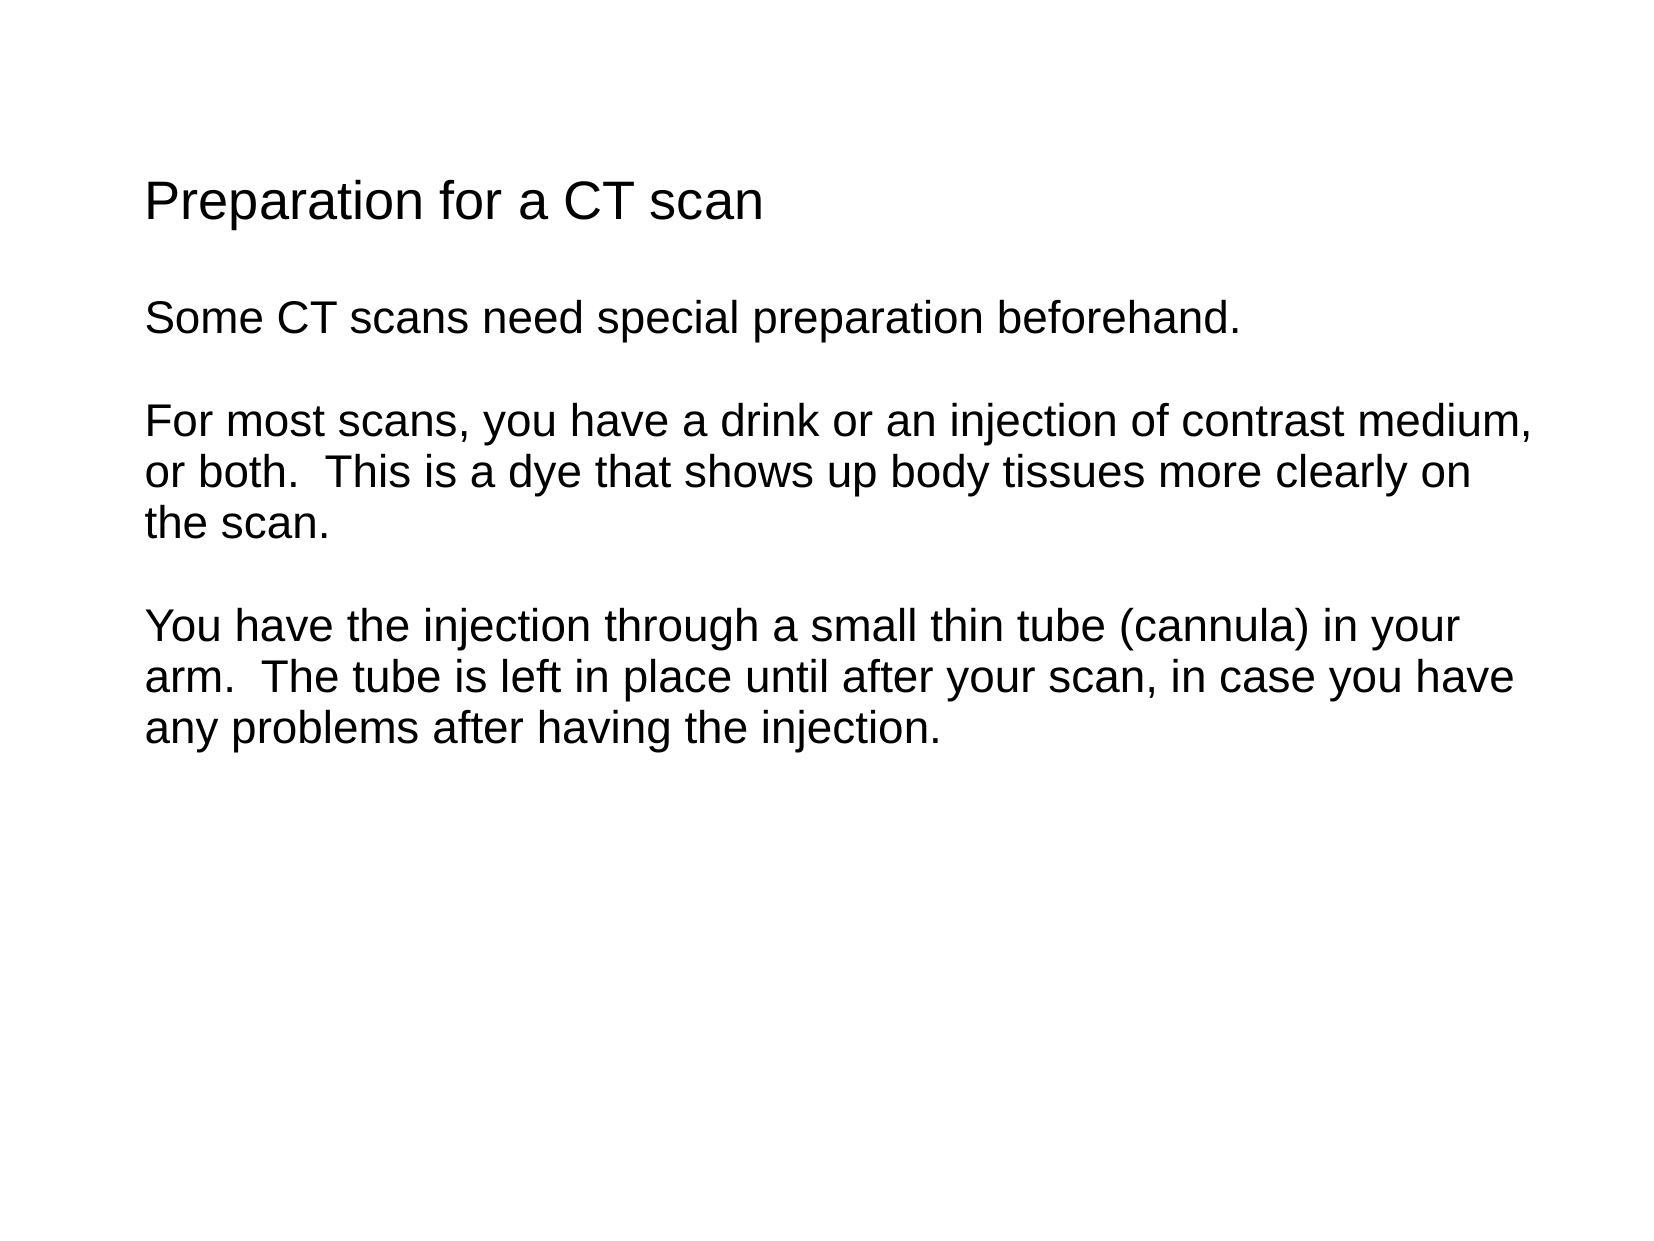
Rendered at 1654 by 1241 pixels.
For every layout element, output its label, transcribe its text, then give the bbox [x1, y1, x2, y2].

text_box Preparation for a CT scan Some CT scans need special preparation beforehand. For most scans, you have a drink or an injection of contrast medium, or both. This is a dye that shows up body tissues more clearly on the scan. You have the injection through a small thin tube (cannula) in your arm. The tube is left in place until after your scan, in case you have any problems after having the injection. [129, 163, 1560, 864]
